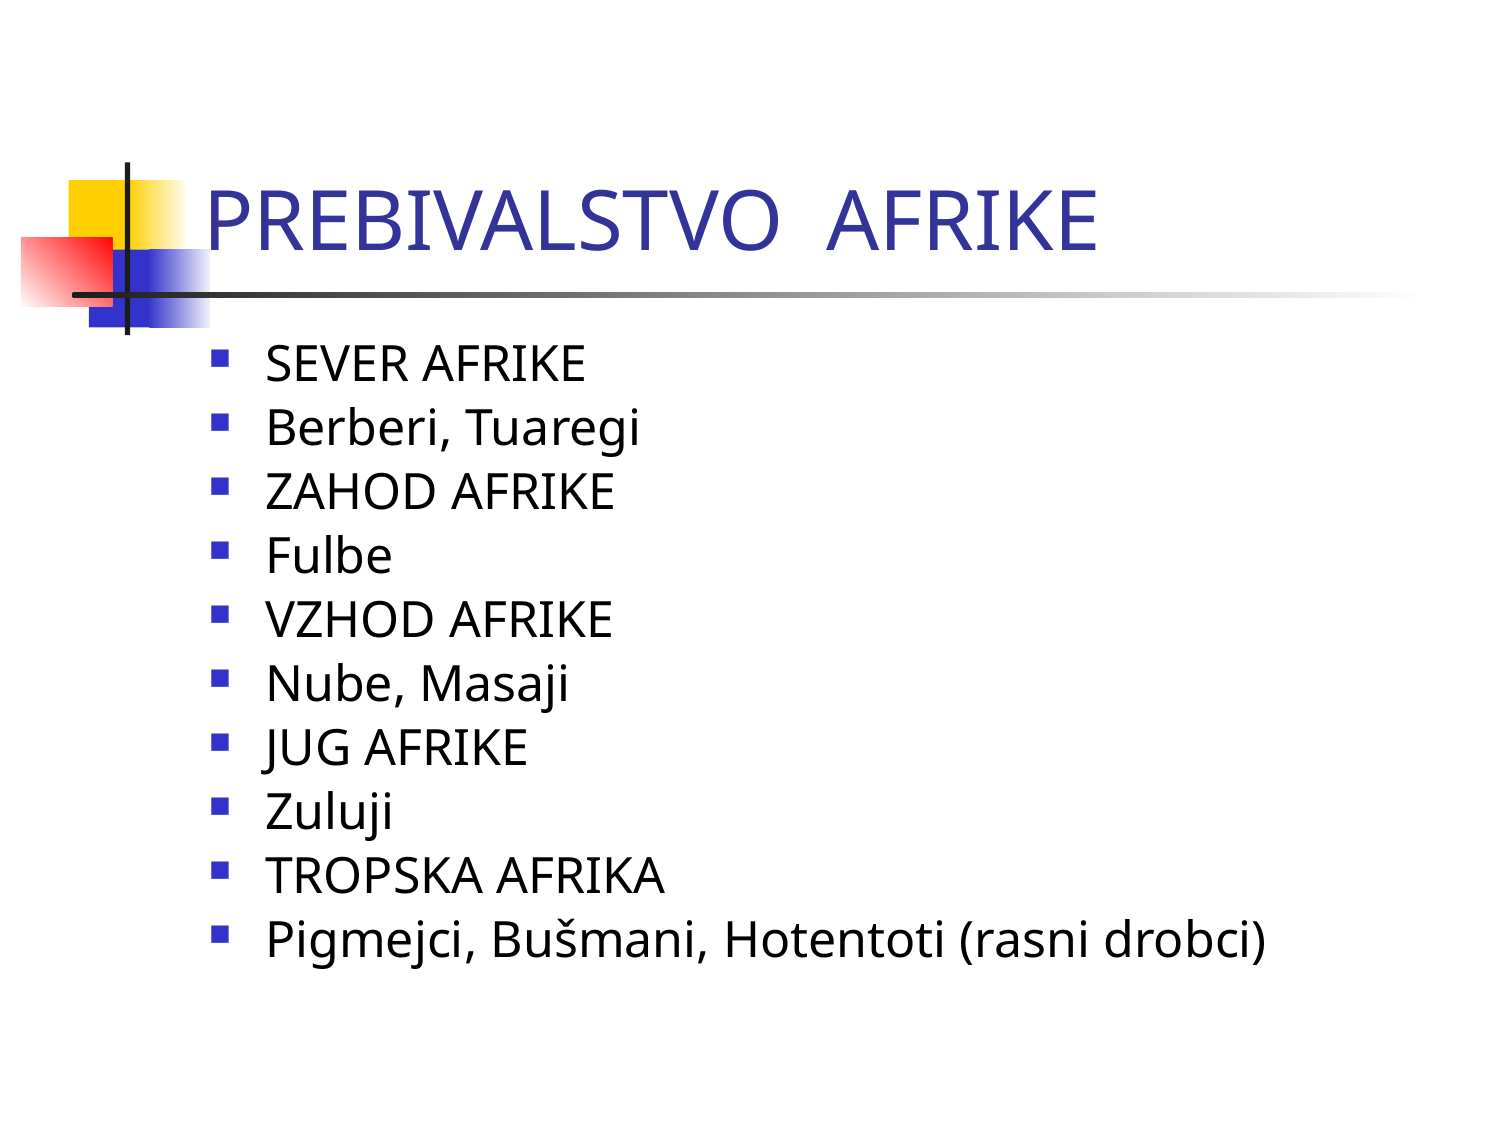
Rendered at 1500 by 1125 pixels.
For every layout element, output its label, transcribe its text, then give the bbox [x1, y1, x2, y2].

list SEVER AFRIKE Berberi, Tuaregi ZAHOD AFRIKE Fulbe VZHOD AFRIKE Nube, Masaji JUG AFRIKE Zuluji TROPSKA AFRIKA Pigmejci, Bušmani, Hotentoti (rasni drobci) [193, 331, 1469, 1006]
title PREBIVALSTVO AFRIKE [188, 35, 1468, 275]
